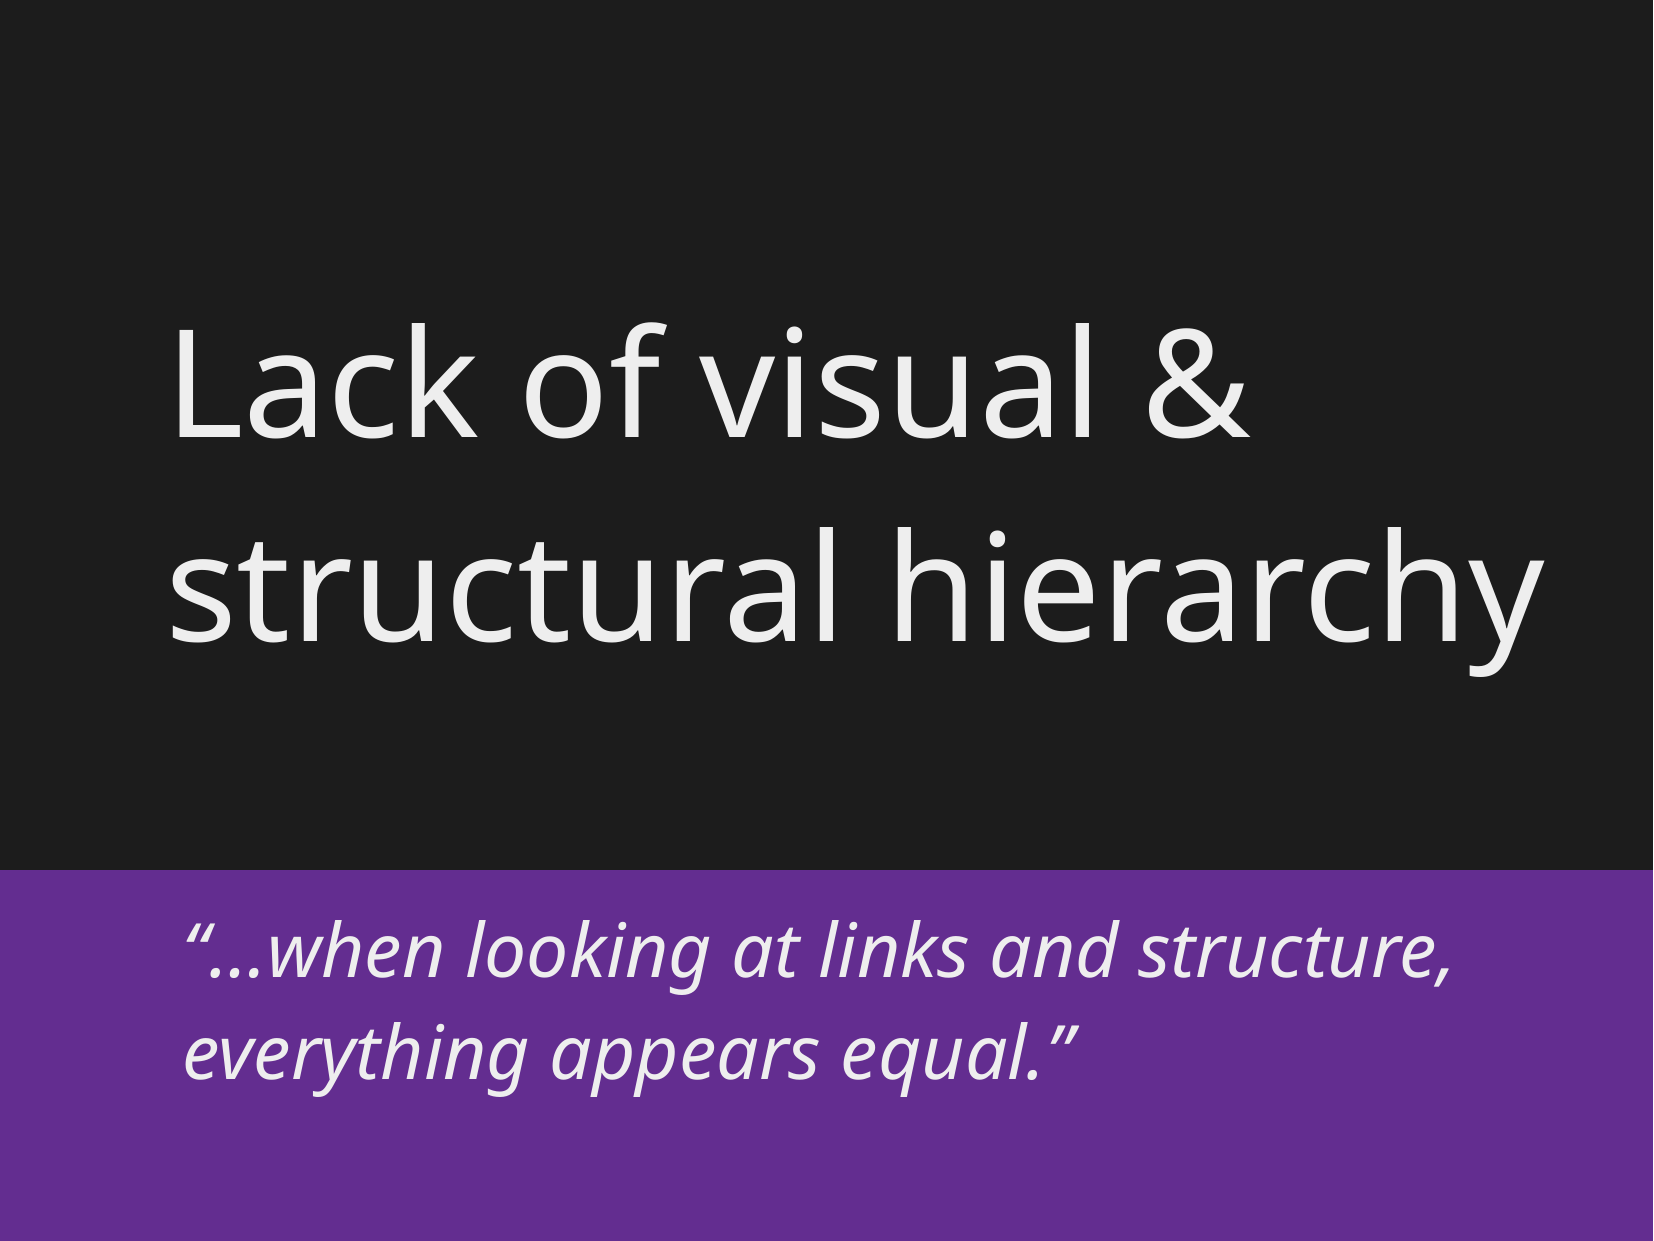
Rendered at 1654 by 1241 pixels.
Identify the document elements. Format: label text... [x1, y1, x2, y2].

list “…when looking at links and structure, everything appears equal.” [165, 897, 1571, 1241]
title Lack of visual & structural hierarchy [165, 72, 1571, 778]
